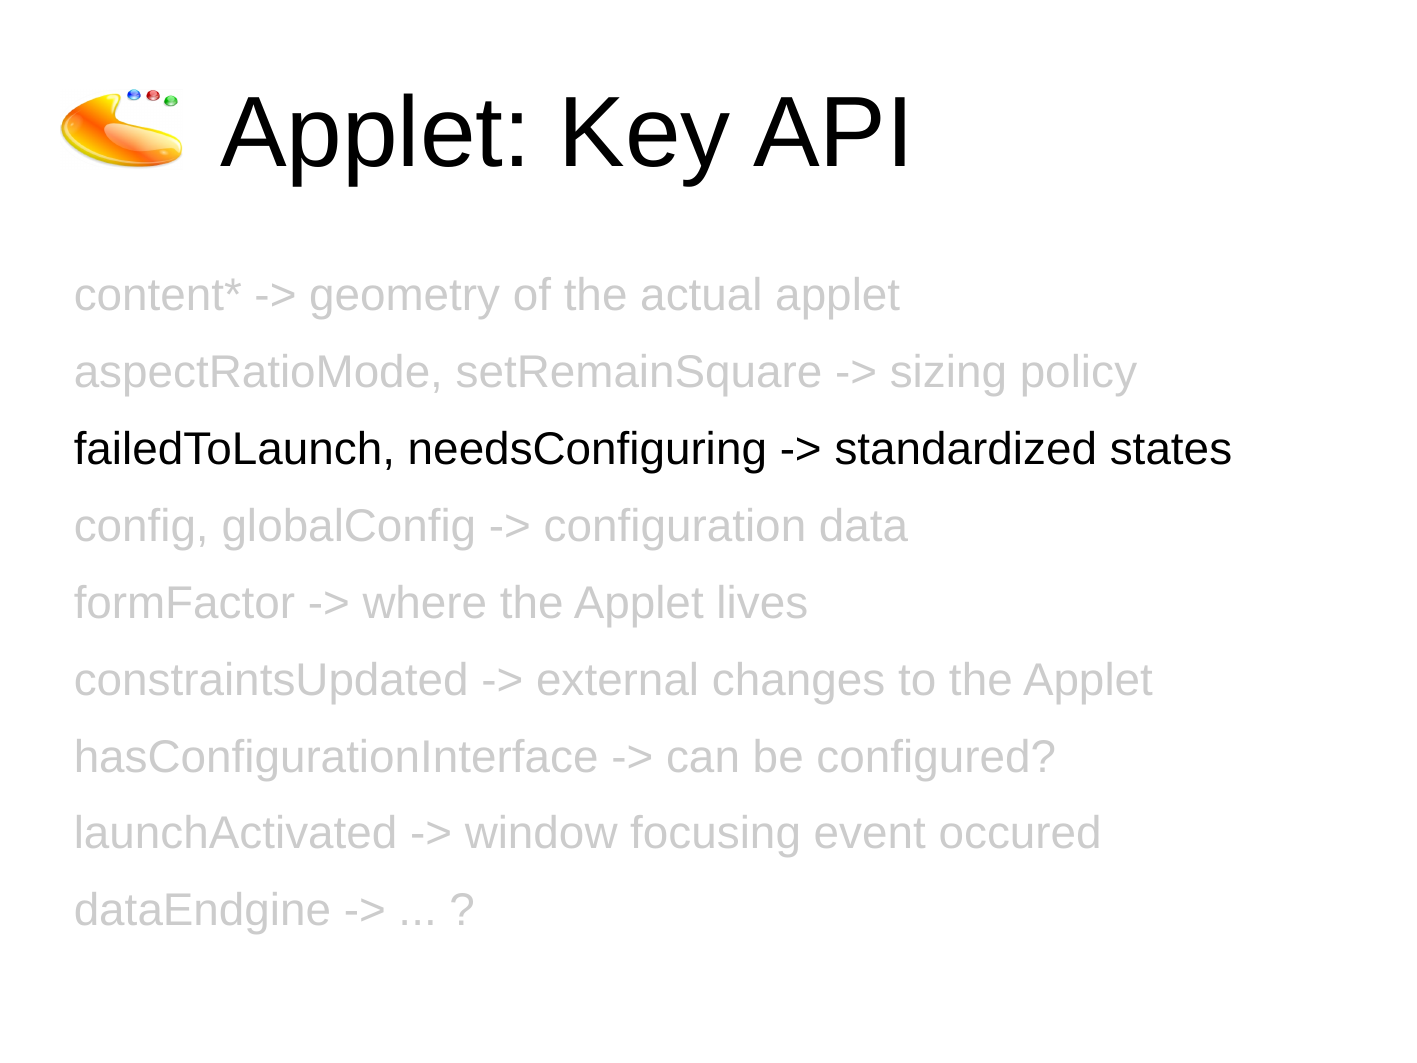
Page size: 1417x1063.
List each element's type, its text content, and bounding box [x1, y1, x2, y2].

picture [60, 89, 183, 170]
text_box Applet: Key API [205, 68, 1358, 188]
text_box content* -> geometry of the actual applet aspectRatioMode, setRemainSquare -> sizing policy failedToLaunch, needsConfiguring -> standardized states config, globalConfig -> configuration data formFactor -> where the Applet lives constraintsUpdated -> external changes to the Applet hasConfigurationInterface -> can be configured? launchActivated -> window focusing event occured dataEndgine -> ... ? [59, 236, 1417, 1063]
